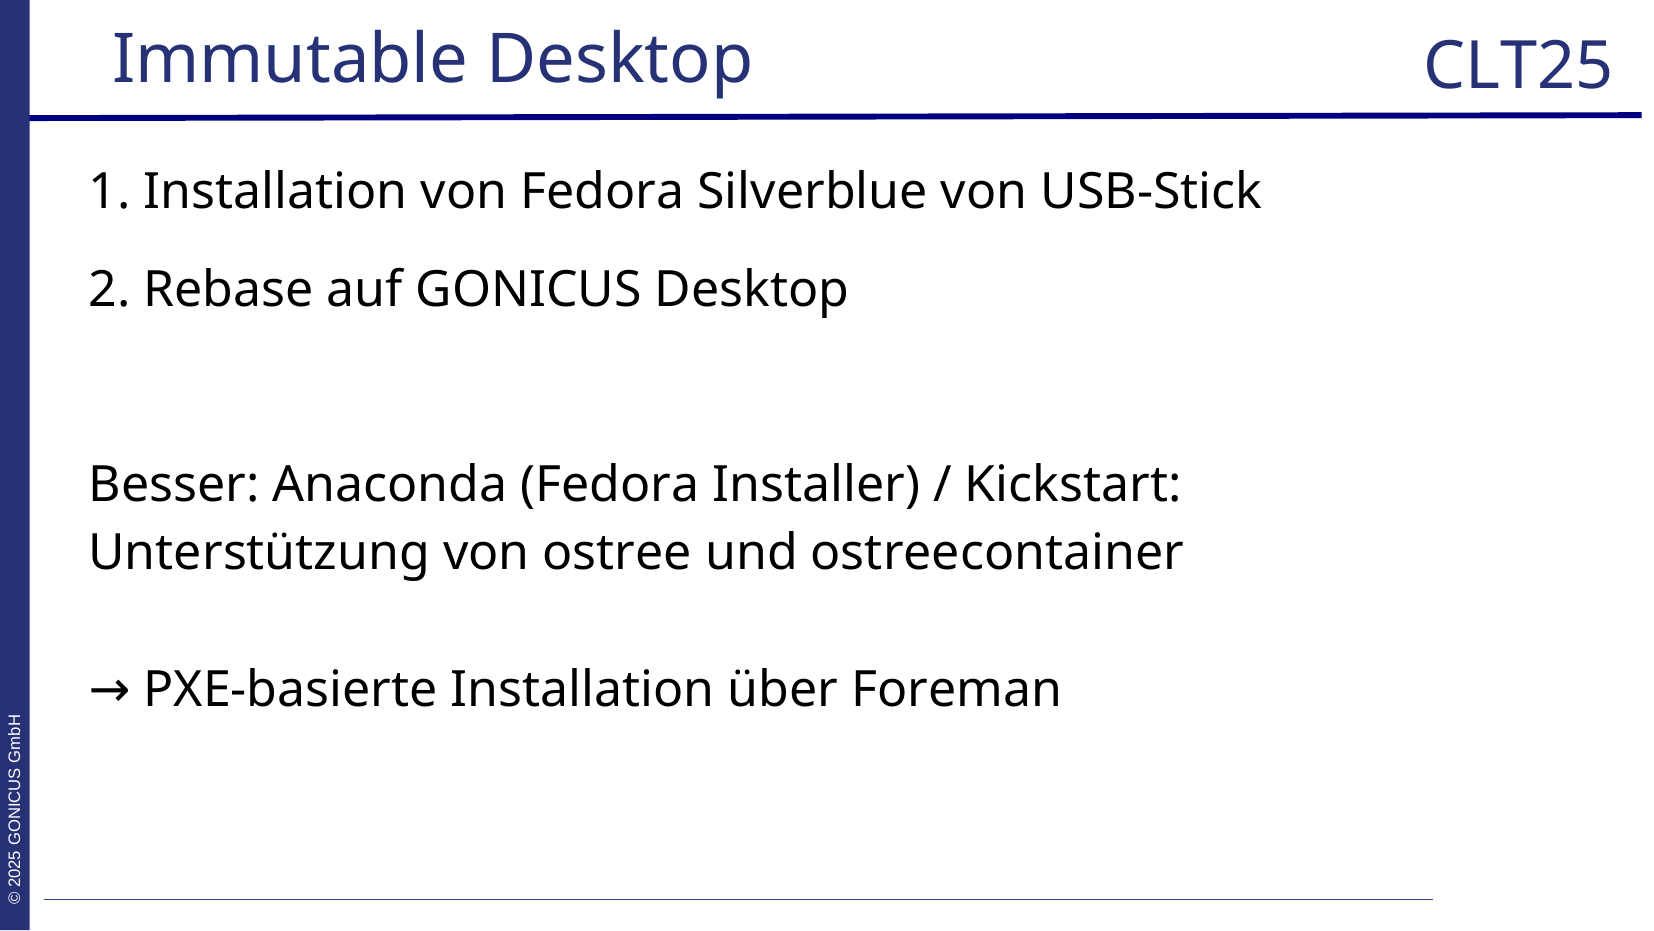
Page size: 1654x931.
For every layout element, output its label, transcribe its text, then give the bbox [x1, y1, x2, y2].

list 1. Installation von Fedora Silverblue von USB-Stick 2. Rebase auf GONICUS Desktop Besser: Anaconda (Fedora Installer) / Kickstart: Unterstützung von ostree und ostreecontainer → PXE-basierte Installation über Foreman [88, 155, 1590, 852]
title Immutable Desktop [112, 0, 1525, 134]
